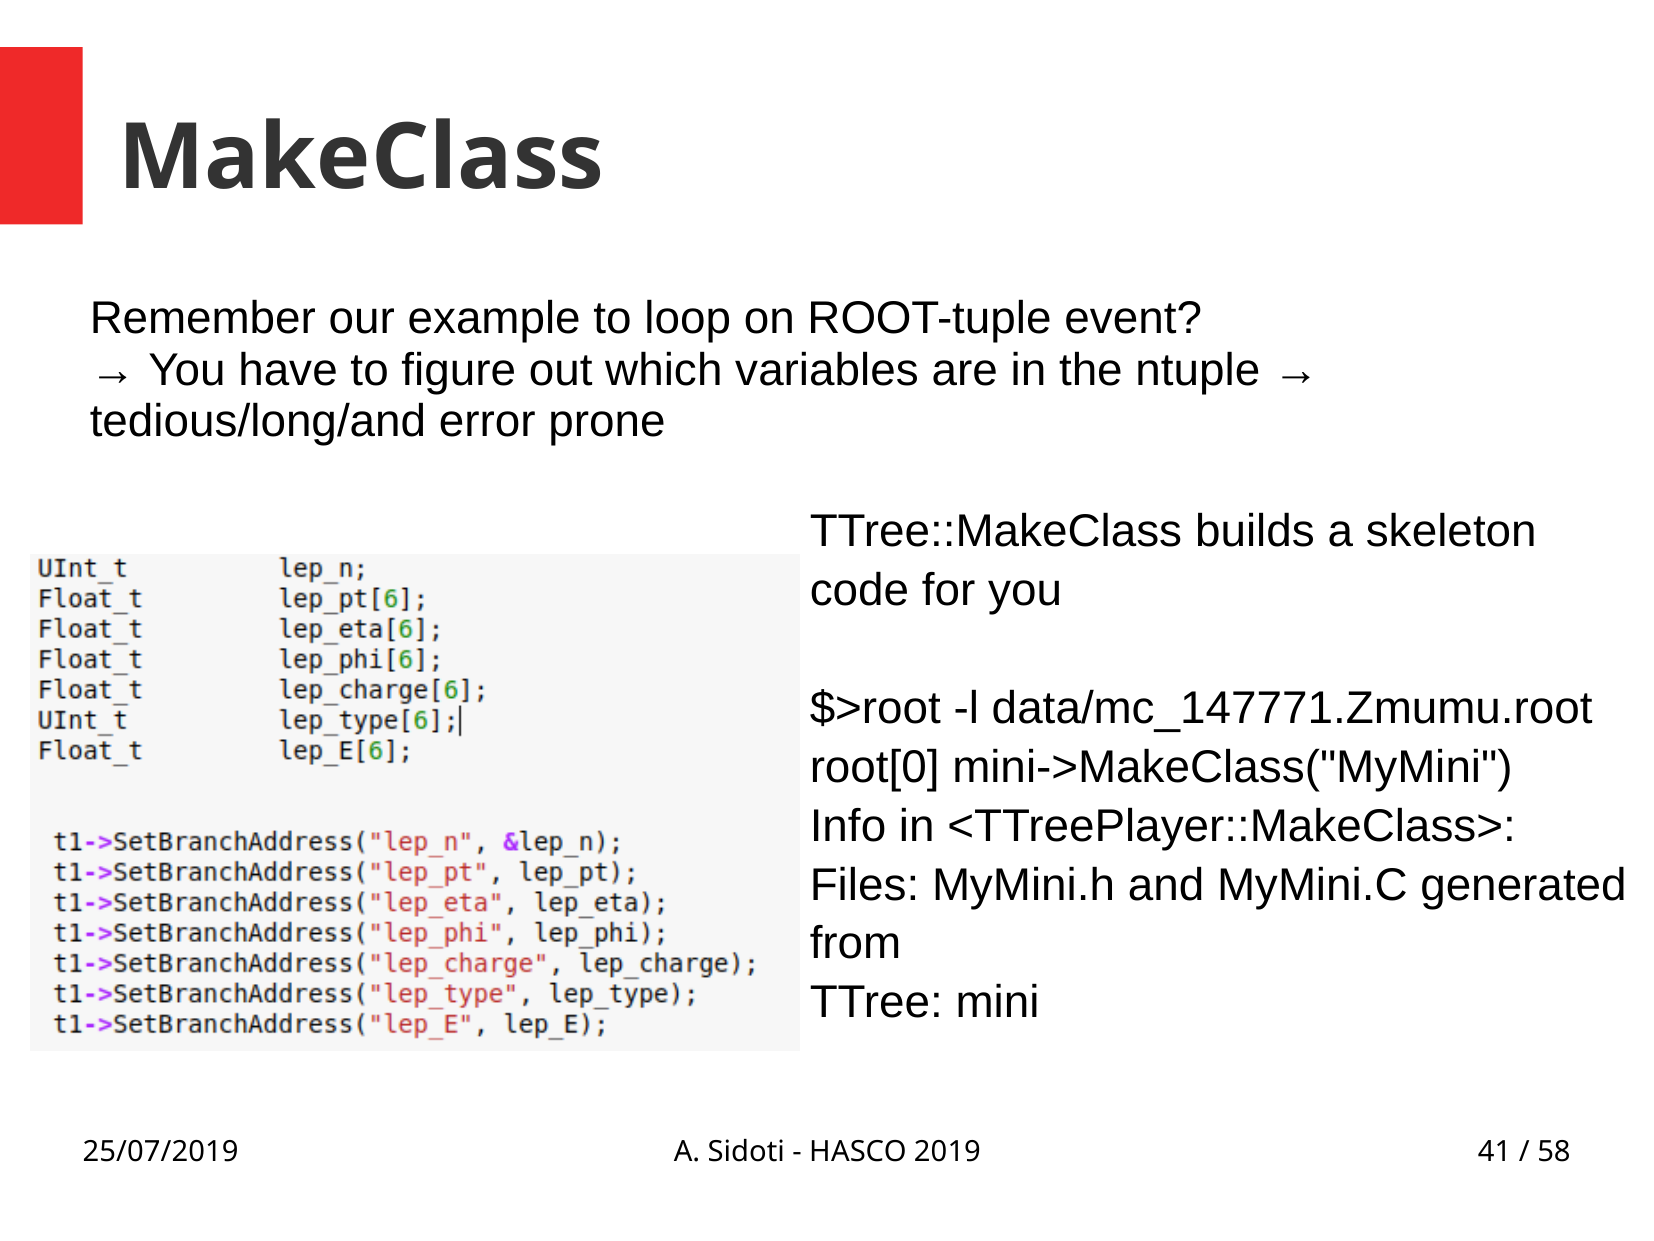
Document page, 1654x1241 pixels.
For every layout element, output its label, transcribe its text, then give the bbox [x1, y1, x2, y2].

text_box TTree::MakeClass builds a skeleton code for you $>root -l data/mc_147771.Zmumu.root root[0] mini->MakeClass("MyMini") Info in <TTreePlayer::MakeClass>: Files: MyMini.h and MyMini.C generated from TTree: mini [795, 489, 1654, 1036]
title MakeClass [118, 49, 1571, 257]
picture [30, 554, 800, 1051]
text_box Remember our example to loop on ROOT-tuple event? → You have to figure out which variables are in the ntuple → tedious/long/and error prone [75, 285, 1636, 454]
